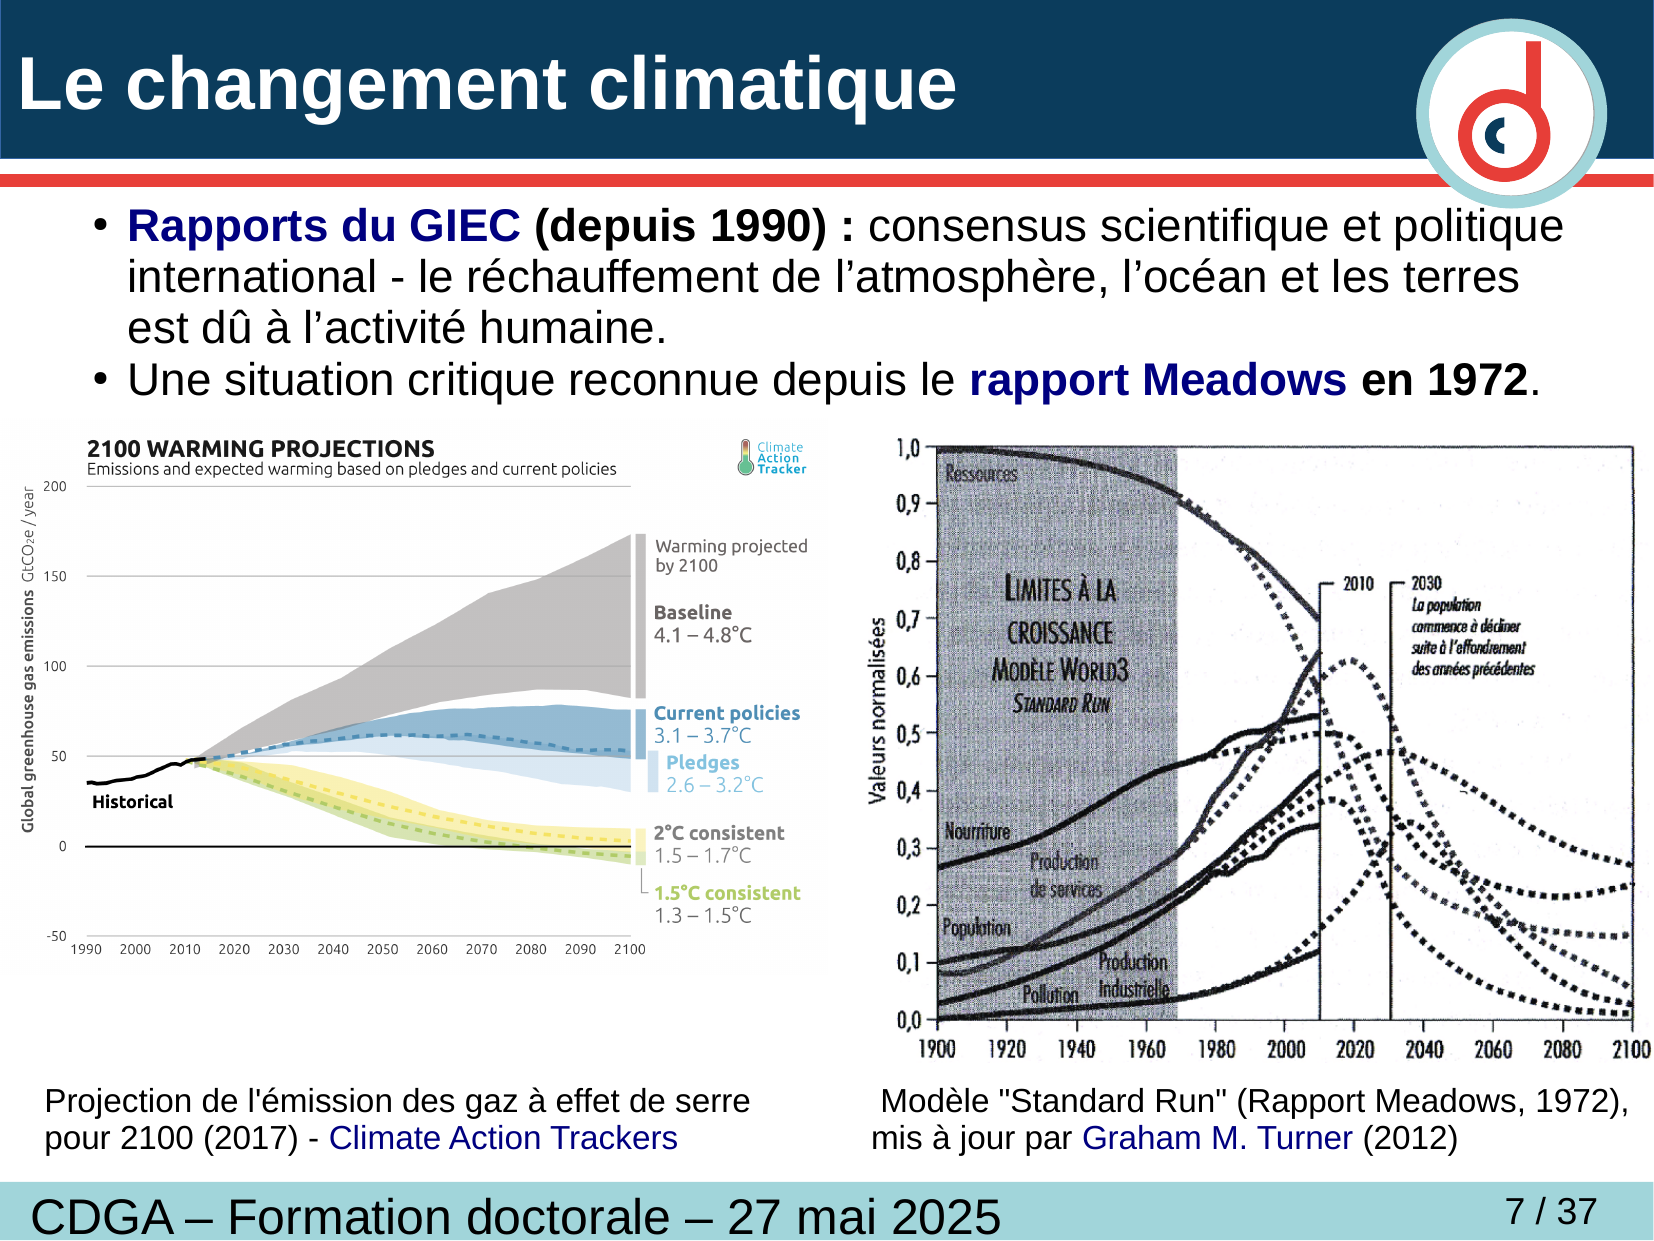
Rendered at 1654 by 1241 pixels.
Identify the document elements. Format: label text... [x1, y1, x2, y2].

title Le changement climatique [17, 11, 1412, 159]
picture [858, 435, 1654, 1063]
subtitle Rapports du GIEC (depuis 1990) : consensus scientifique et politique international - le réchauffement de l’atmosphère, l’océan et les terres est dû à l’activité humaine. Une situation critique reconnue depuis le rapport Meadows en 1972. [92, 199, 1581, 406]
text_box Modèle "Standard Run" (Rapport Meadows, 1972), mis à jour par Graham M. Turner (2012) [856, 1074, 1654, 1193]
text_box Projection de l'émission des gaz à effet de serre pour 2100 (2017) - Climate Action Trackers [29, 1074, 798, 1174]
picture [0, 418, 828, 975]
